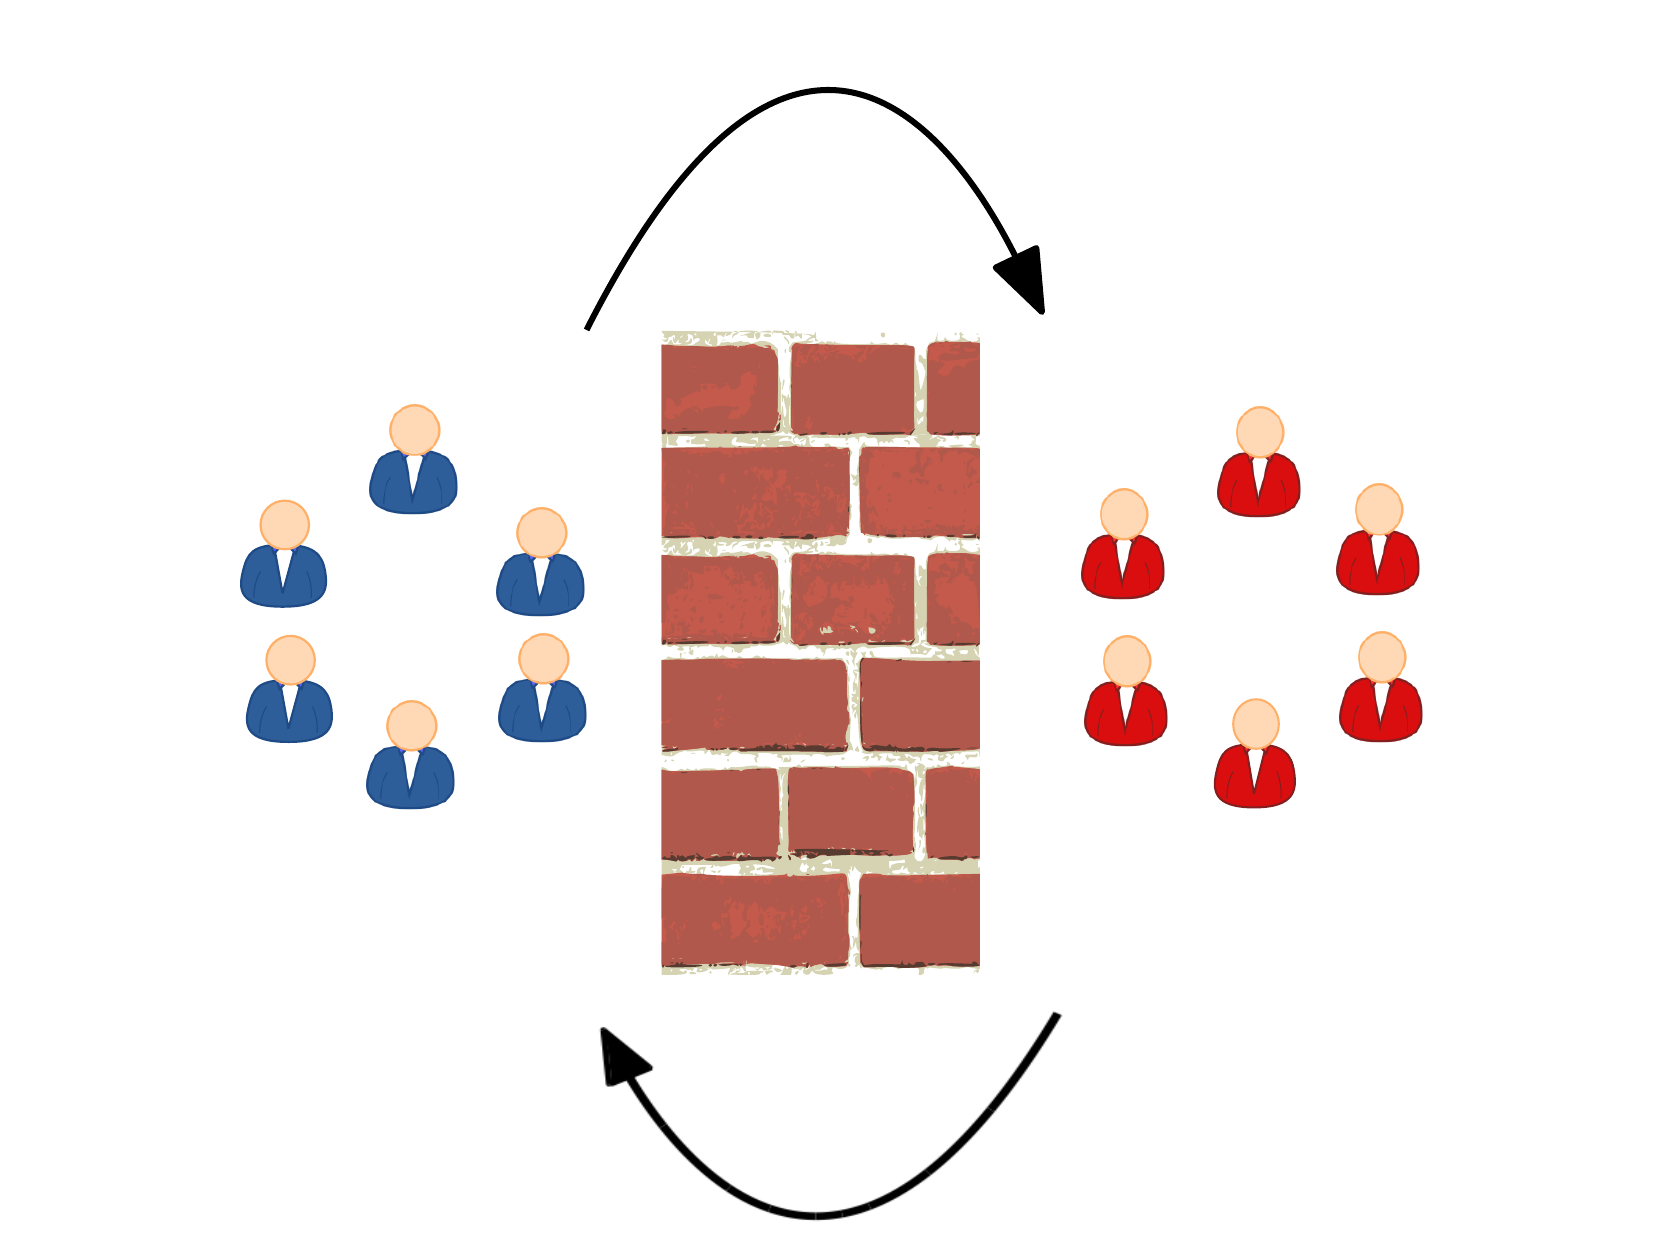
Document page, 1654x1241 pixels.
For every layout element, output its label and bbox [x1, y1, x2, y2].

picture [1084, 635, 1168, 747]
picture [661, 329, 980, 975]
picture [245, 634, 333, 744]
picture [496, 507, 585, 617]
picture [1336, 483, 1420, 596]
picture [1081, 488, 1165, 600]
picture [1213, 698, 1296, 809]
picture [1339, 631, 1423, 743]
picture [369, 404, 458, 515]
text_box [995, 248, 1042, 312]
picture [1217, 406, 1301, 518]
picture [240, 499, 328, 608]
picture [540, 989, 1067, 1224]
picture [366, 700, 455, 810]
picture [498, 633, 587, 743]
